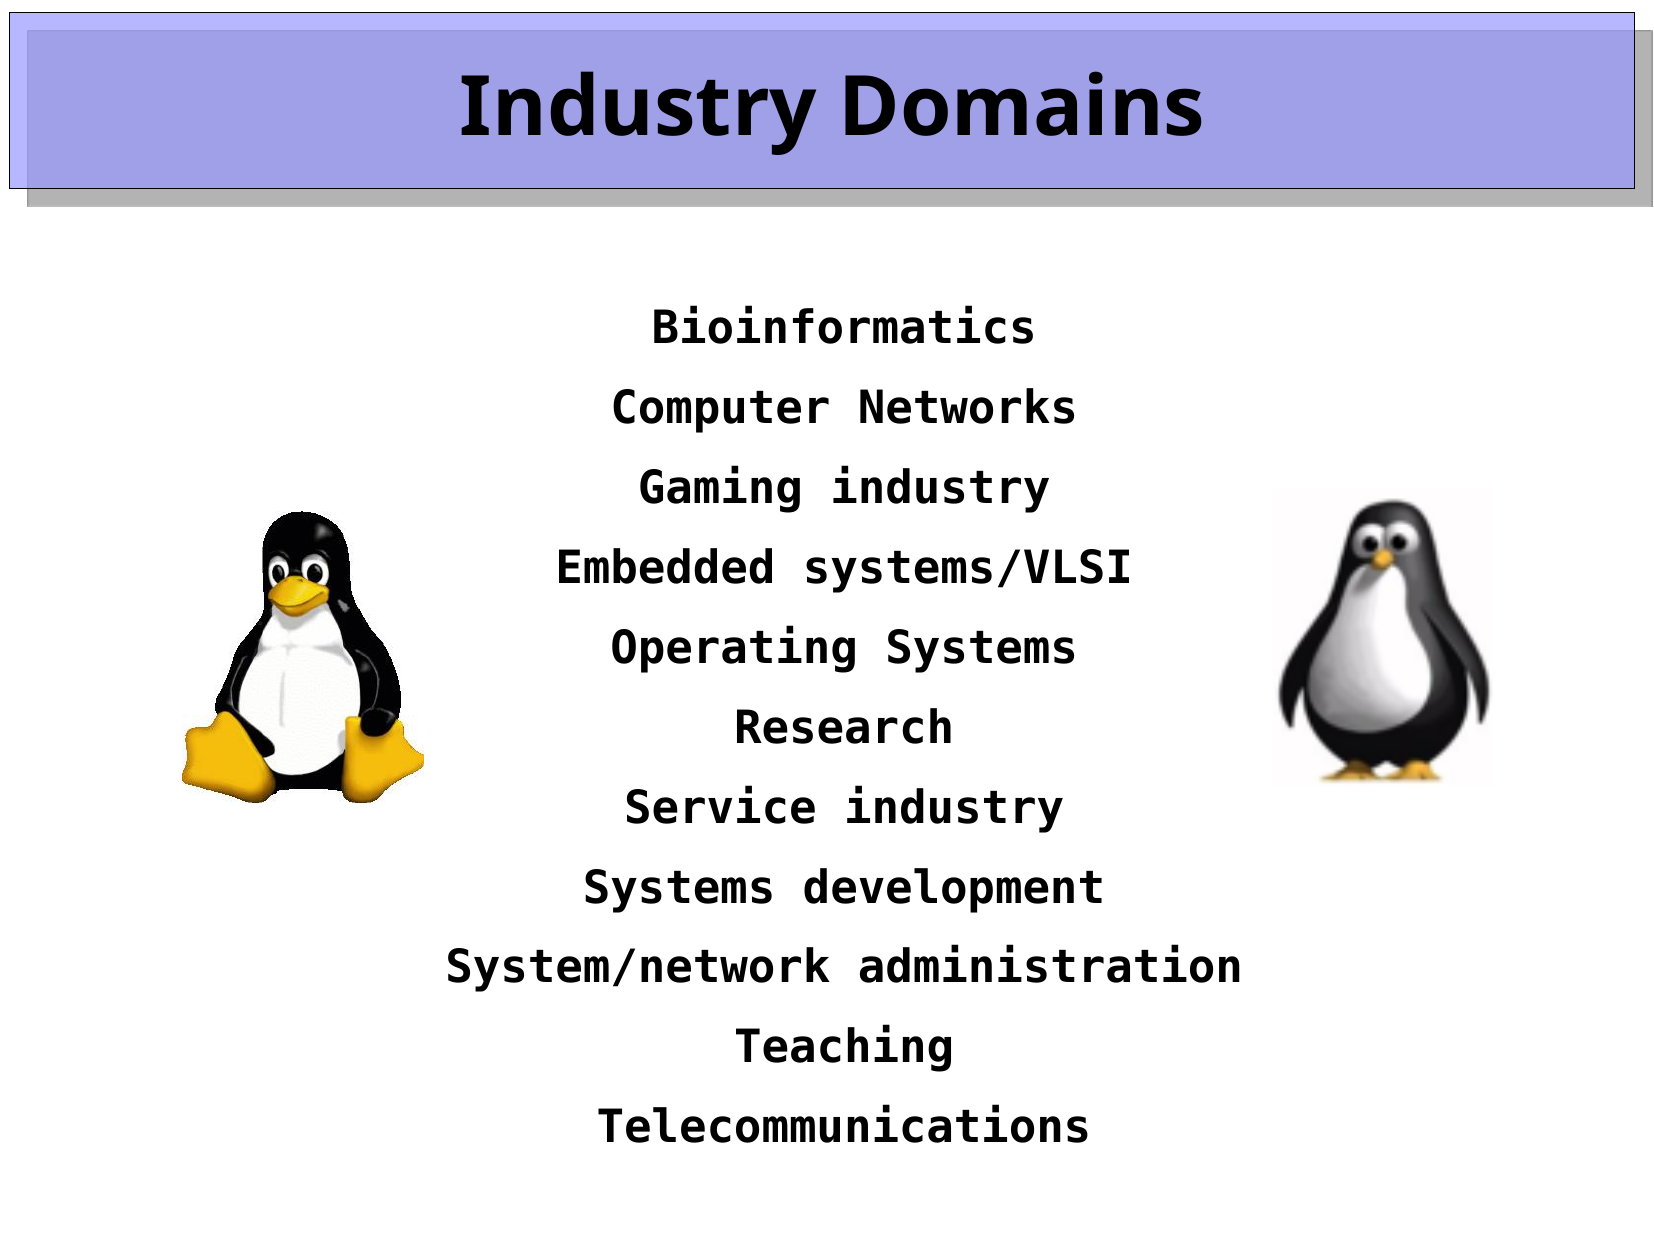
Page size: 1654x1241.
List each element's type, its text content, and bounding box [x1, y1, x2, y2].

picture [182, 511, 424, 803]
text_box [9, 12, 1635, 189]
text_box Bioinformatics Computer Networks Gaming industry Embedded systems/VLSI Operating Systems Research Service industry Systems development System/network administration Teaching Telecommunications [431, 274, 1257, 1207]
picture [1271, 488, 1502, 799]
text_box Industry Domains [336, 46, 1330, 154]
